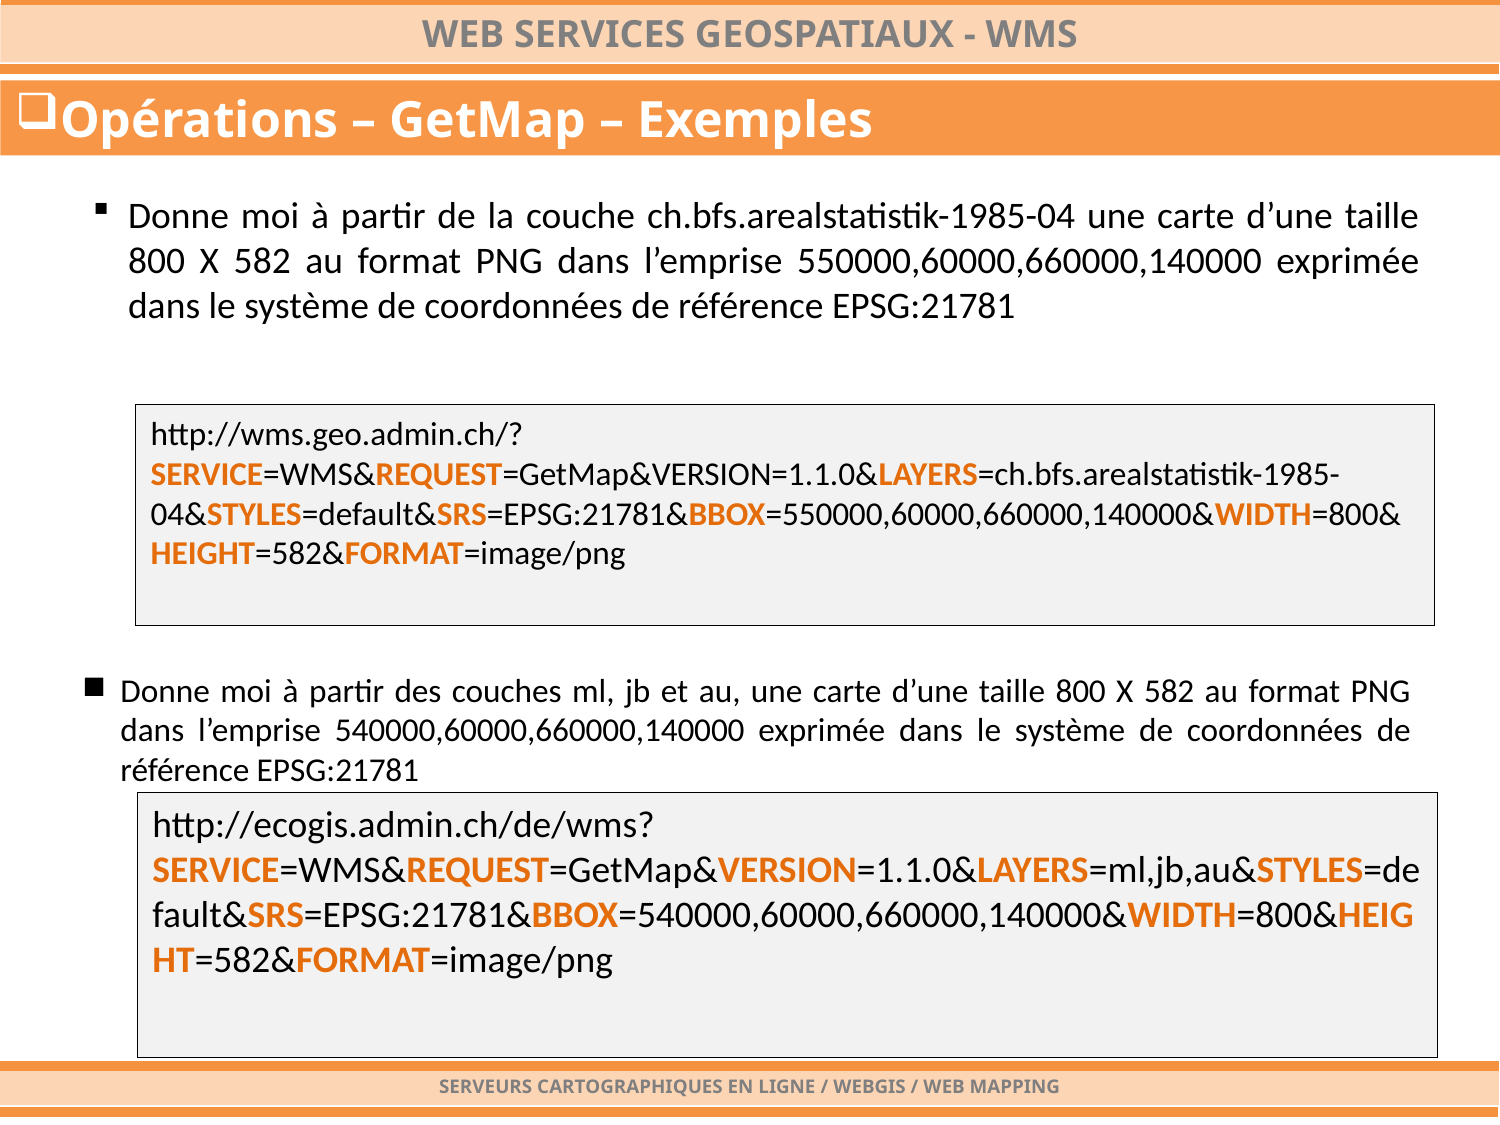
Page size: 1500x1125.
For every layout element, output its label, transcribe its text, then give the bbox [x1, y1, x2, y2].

text_box Donne moi à partir de la couche ch.bfs.arealstatistik-1985-04 une carte d’une taille 800 X 582 au format PNG dans l’emprise 550000,60000,660000,140000 exprimée dans le système de coordonnées de référence EPSG:21781 [78, 183, 1435, 399]
text_box Opérations – GetMap – Exemples [0, 80, 1500, 156]
text_box http://wms.geo.admin.ch/?SERVICE=WMS&REQUEST=GetMap&VERSION=1.1.0&LAYERS=ch.bfs.arealstatistik-1985-04&STYLES=default&SRS=EPSG:21781&BBOX=550000,60000,660000,140000&WIDTH=800&HEIGHT=582&FORMAT=image/png [135, 404, 1435, 626]
text_box WEB SERVICES GEOSPATIAUX - WMS [0, 2, 1500, 63]
text_box SERVEURS CARTOGRAPHIQUES EN LIGNE / WEBGIS / WEB MAPPING [0, 1071, 1499, 1106]
text_box Donne moi à partir des couches ml, jb et au, une carte d’une taille 800 X 582 au format PNG dans l’emprise 540000,60000,660000,140000 exprimée dans le système de coordonnées de référence EPSG:21781 [70, 661, 1428, 849]
text_box http://ecogis.admin.ch/de/wms?SERVICE=WMS&REQUEST=GetMap&VERSION=1.1.0&LAYERS=ml,jb,au&STYLES=default&SRS=EPSG:21781&BBOX=540000,60000,660000,140000&WIDTH=800&HEIGHT=582&FORMAT=image/png [137, 792, 1438, 1058]
